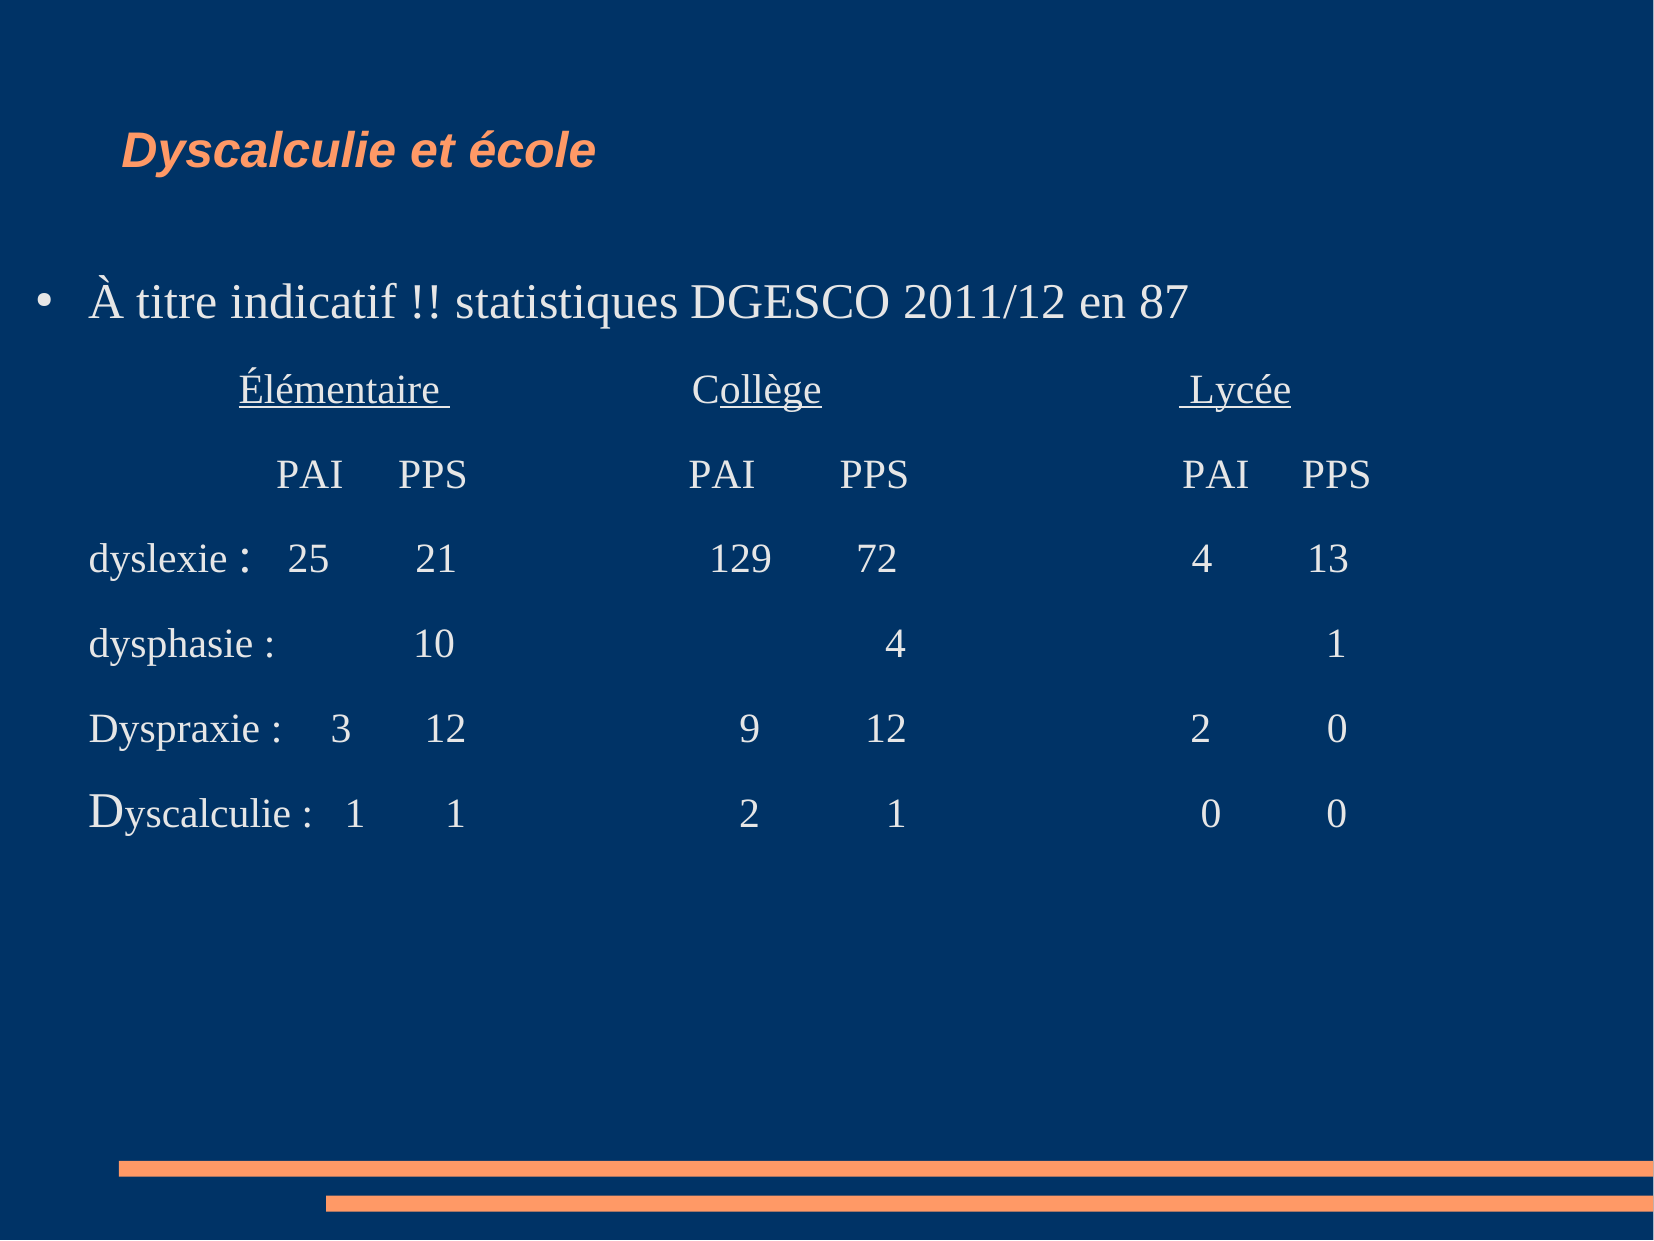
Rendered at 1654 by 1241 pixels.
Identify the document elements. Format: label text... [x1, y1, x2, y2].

title Dyscalculie et école [121, 46, 1534, 254]
list À titre indicatif !! statistiques DGESCO 2011/12 en 87 Élémentaire Collège Lycée PAI PPS PAI PPS PAI PPS dyslexie : 25 21 129 72 4 13 dysphasie : 10 4 1 Dyspraxie : 3 12 9 12 2 0 Dyscalculie : 1 1 2 1 0 0 [17, 274, 1506, 1093]
